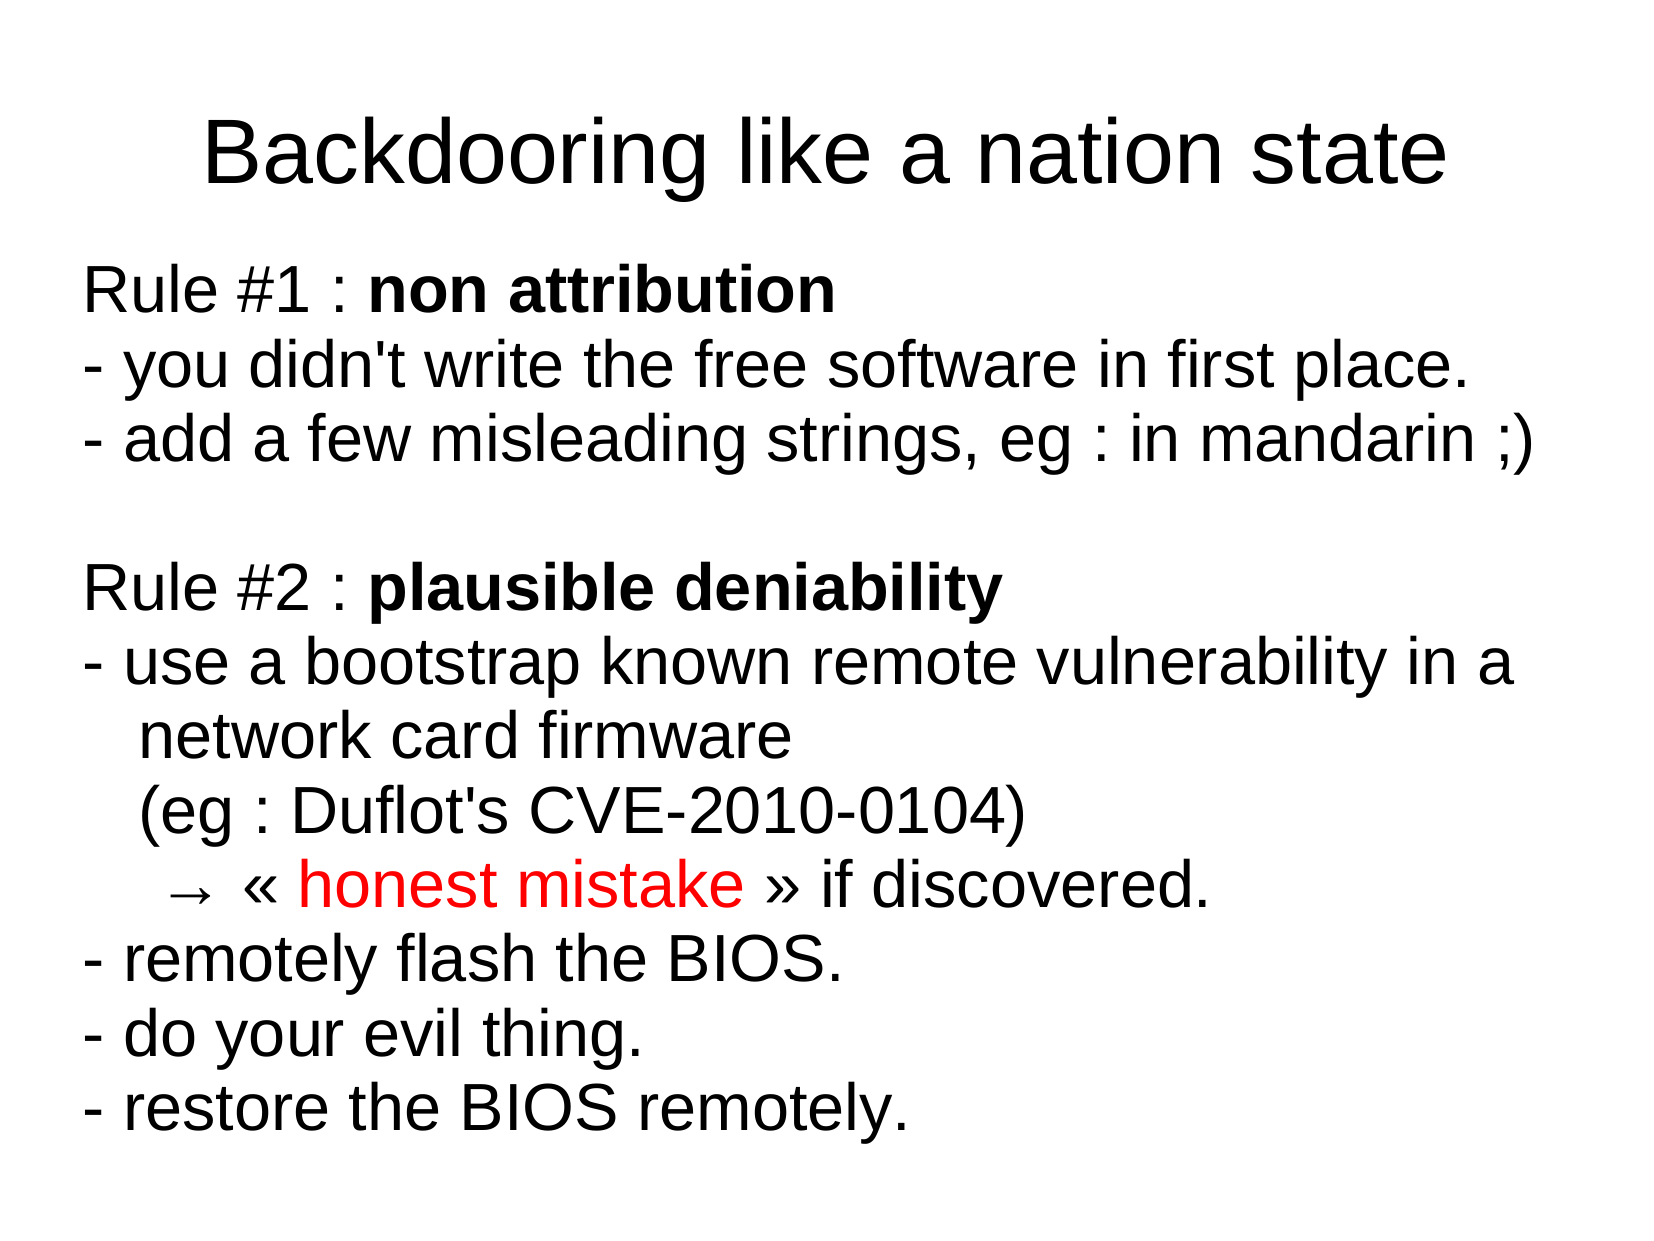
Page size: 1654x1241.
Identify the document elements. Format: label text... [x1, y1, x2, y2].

subtitle Rule #1 : non attribution - you didn't write the free software in first place. - add a few misleading strings, eg : in mandarin ;) Rule #2 : plausible deniability - use a bootstrap known remote vulnerability in a network card firmware (eg : Duflot's CVE-2010-0104) → « honest mistake » if discovered. - remotely flash the BIOS. - do your evil thing. - restore the BIOS remotely. [82, 253, 1571, 1146]
title Backdooring like a nation state [82, 49, 1571, 253]
